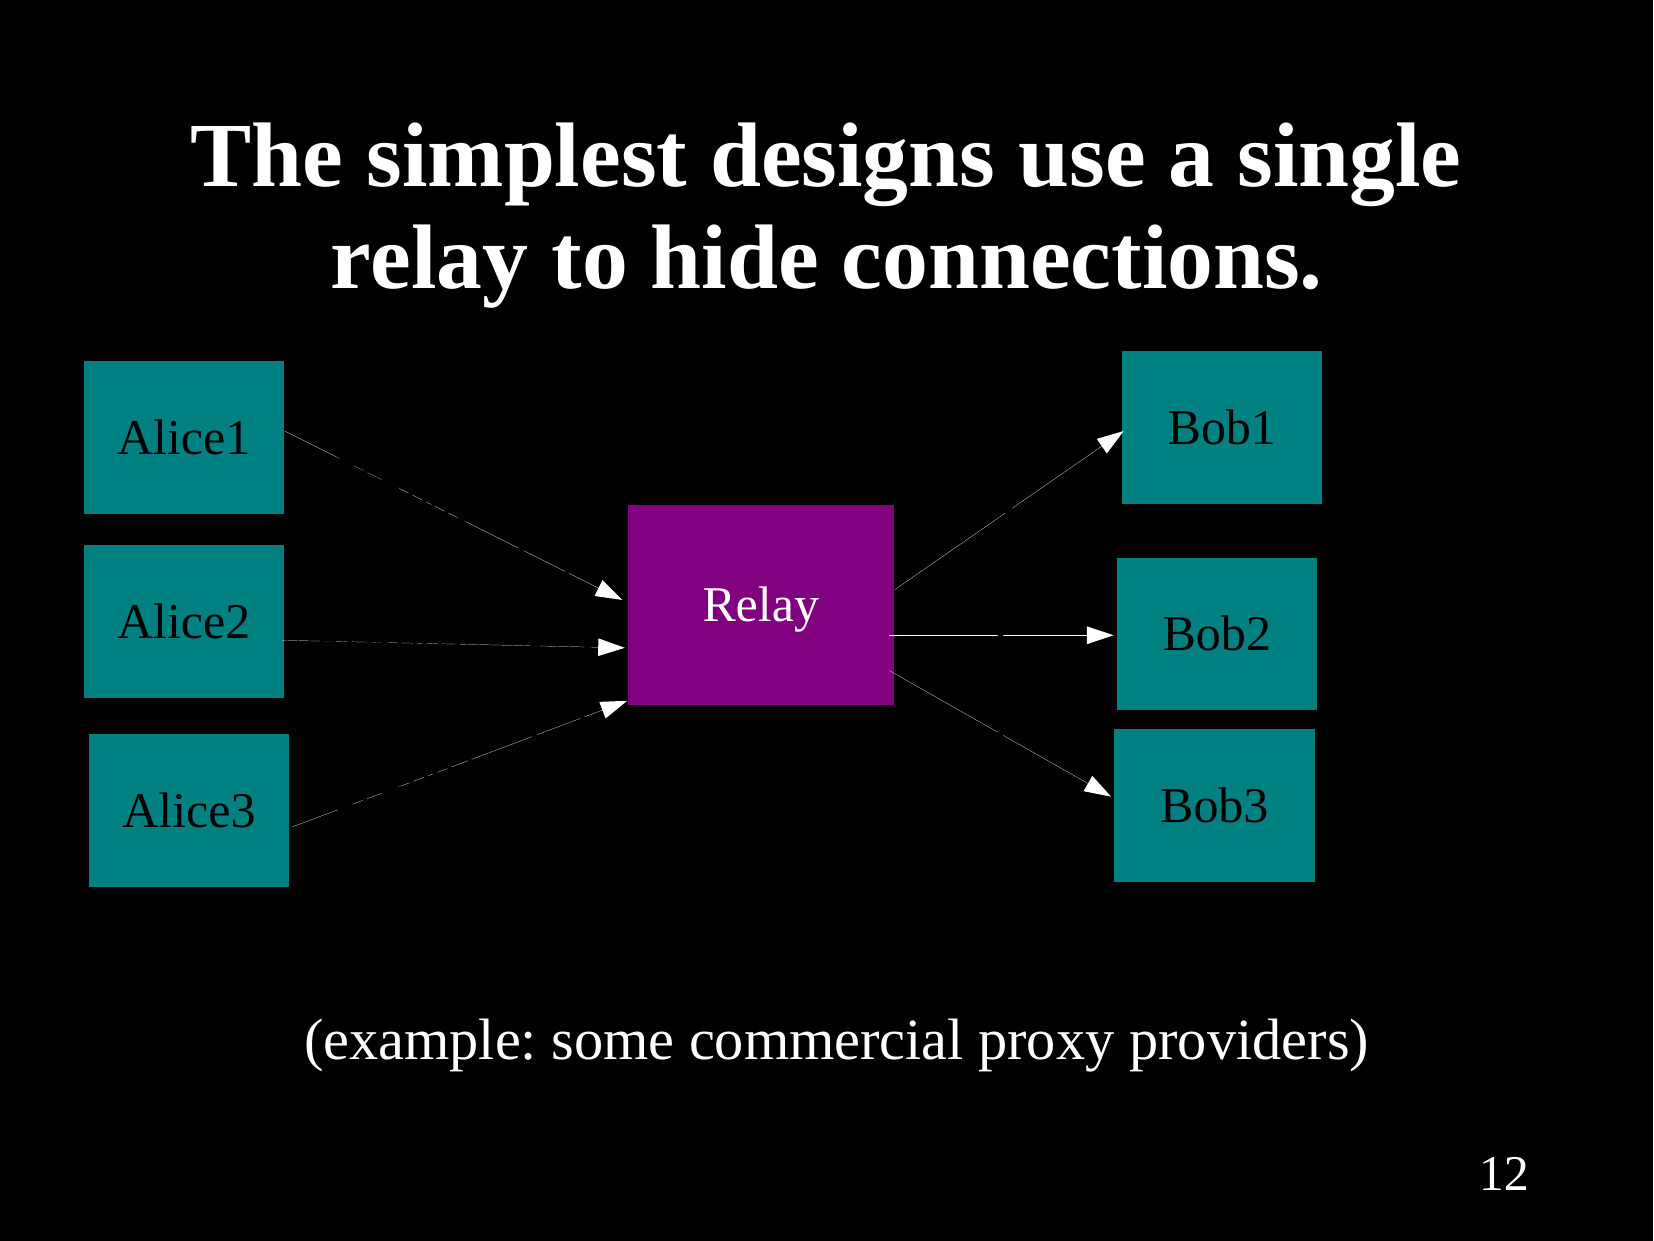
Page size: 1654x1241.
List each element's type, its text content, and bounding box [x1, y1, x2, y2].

text_box Bob3 [1113, 728, 1316, 883]
text_box (example: some commercial proxy providers) [304, 1007, 1370, 1079]
text_box Alice3 [88, 733, 290, 888]
title The simplest designs use a single relay to hide connections. [121, 86, 1534, 327]
text_box Relay [627, 504, 895, 706]
text_box Alice2 [83, 544, 285, 699]
text_box Bob1 [1121, 350, 1323, 505]
text_box Bob2 [1116, 557, 1318, 711]
text_box Alice1 [83, 360, 285, 515]
